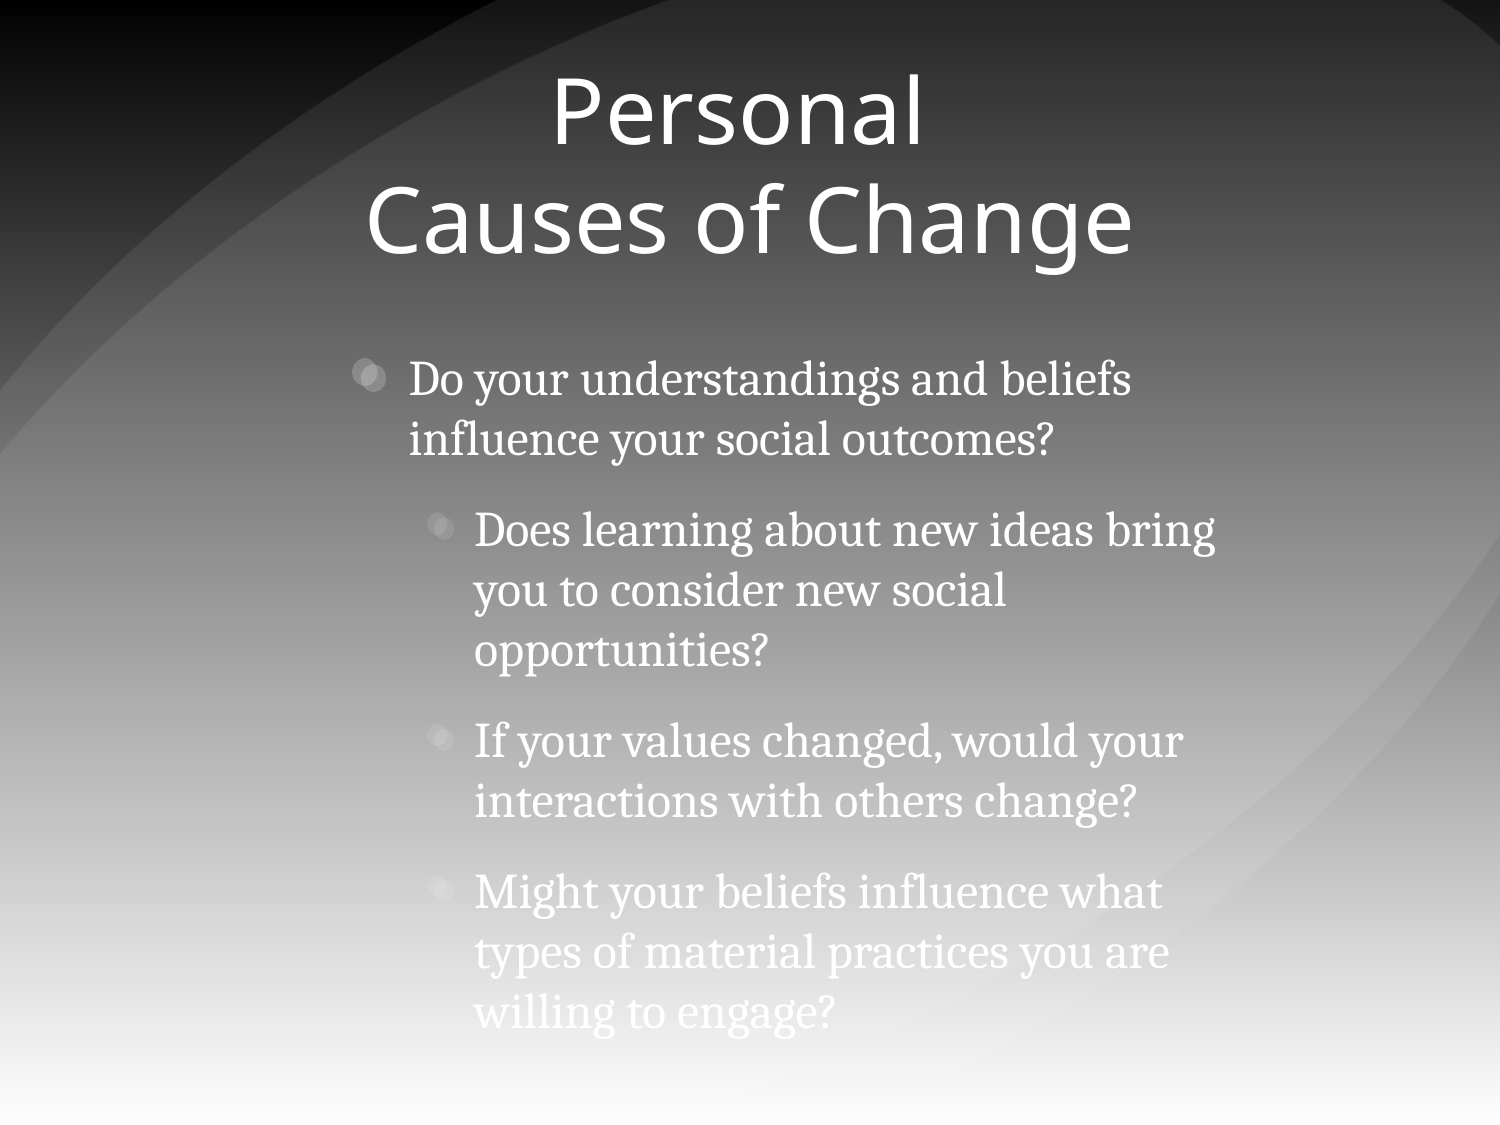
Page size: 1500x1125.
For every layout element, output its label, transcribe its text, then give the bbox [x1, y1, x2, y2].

title Personal Causes of Change [283, 45, 1216, 288]
list Do your understandings and beliefs influence your social outcomes? Does learning about new ideas bring you to consider new social opportunities? If your values changed, would your interactions with others change? Might your beliefs influence what types of material practices you are willing to engage? [337, 337, 1288, 1063]
picture [0, 0, 1500, 1125]
